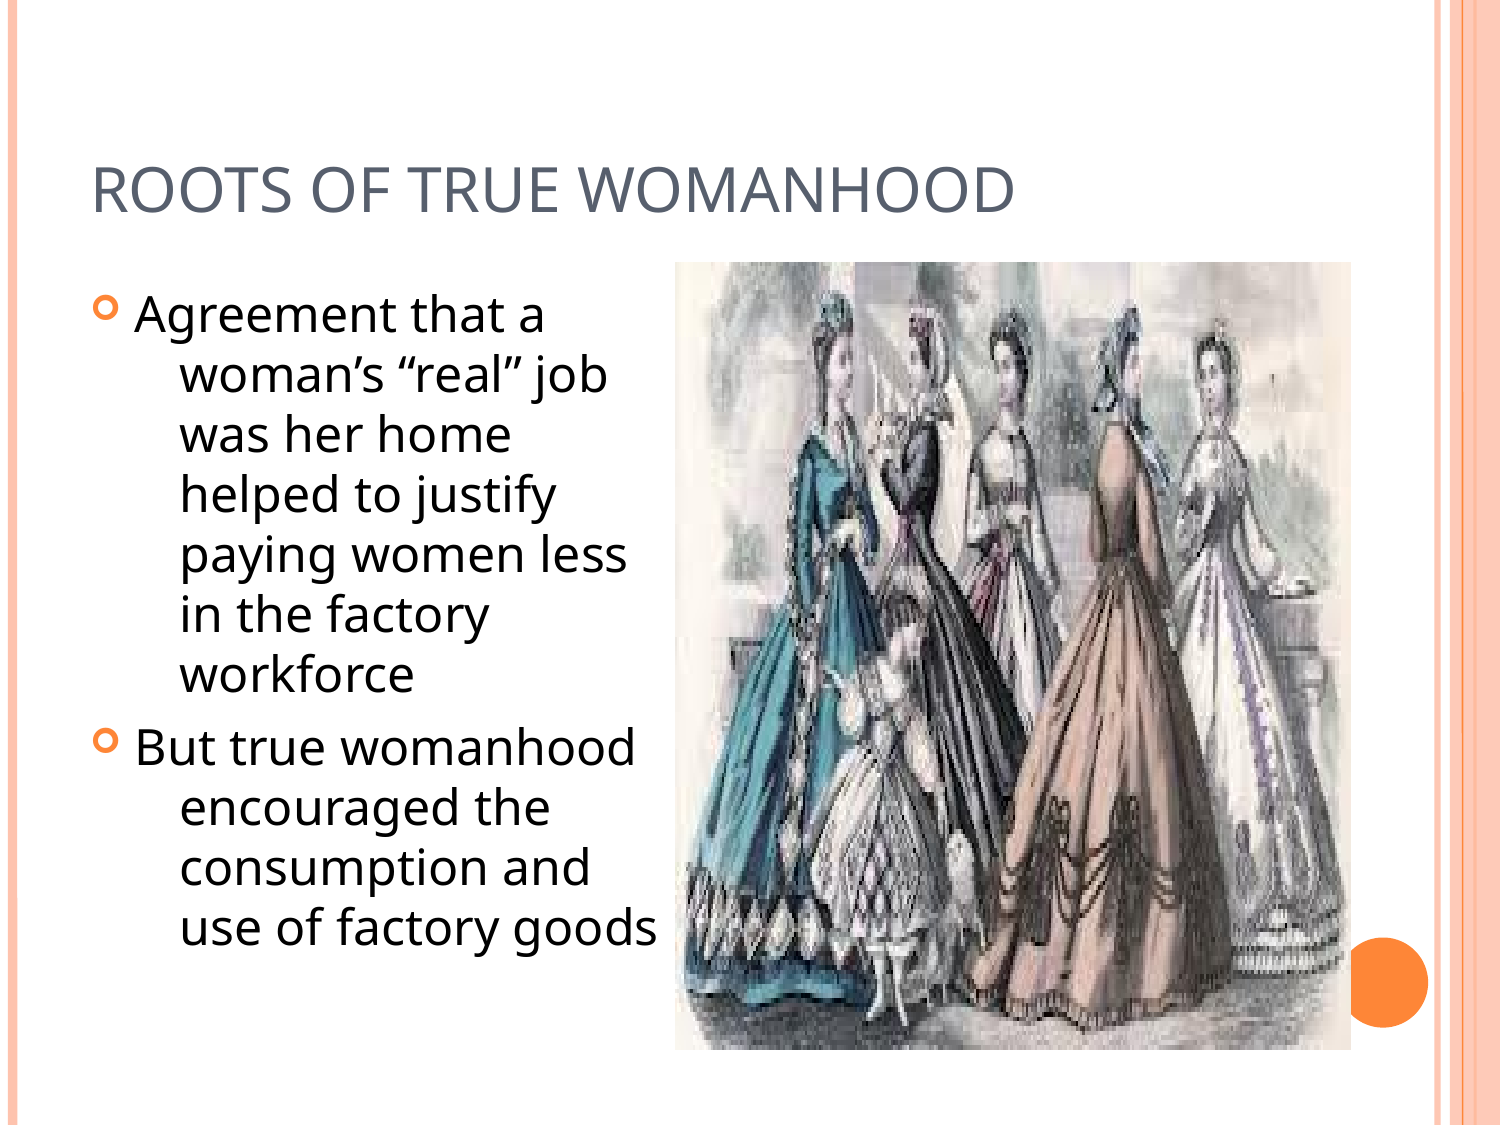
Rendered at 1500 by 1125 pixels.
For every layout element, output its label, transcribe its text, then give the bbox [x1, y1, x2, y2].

title Roots of True Womanhood [75, 45, 1300, 233]
picture [675, 262, 1351, 1051]
list Agreement that a woman’s “real” job was her home helped to justify paying women less in the factory workforce But true womanhood encouraged the consumption and use of factory goods [75, 275, 675, 1026]
